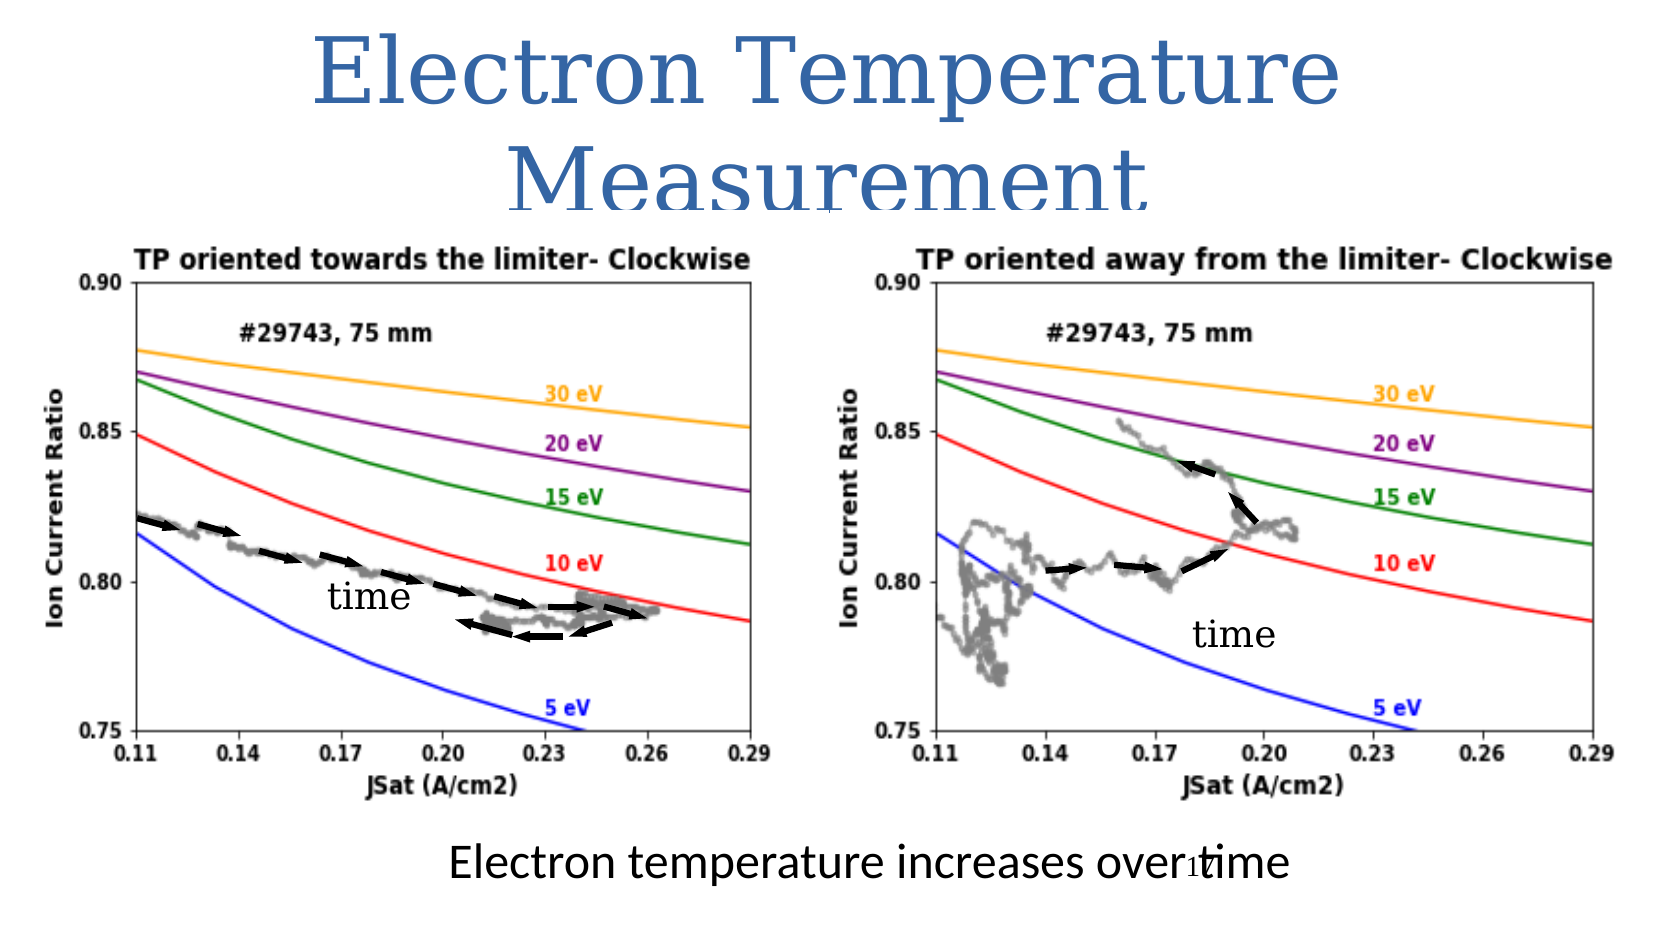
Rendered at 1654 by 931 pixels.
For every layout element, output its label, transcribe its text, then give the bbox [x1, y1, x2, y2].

text_box time [311, 564, 410, 625]
picture [830, 210, 1654, 805]
title Electron Temperature Measurement [0, 12, 1654, 218]
picture [37, 210, 829, 805]
text_box time [1176, 602, 1275, 663]
text_box [1185, 847, 1571, 912]
text_box Electron temperature increases over time [433, 821, 1340, 898]
